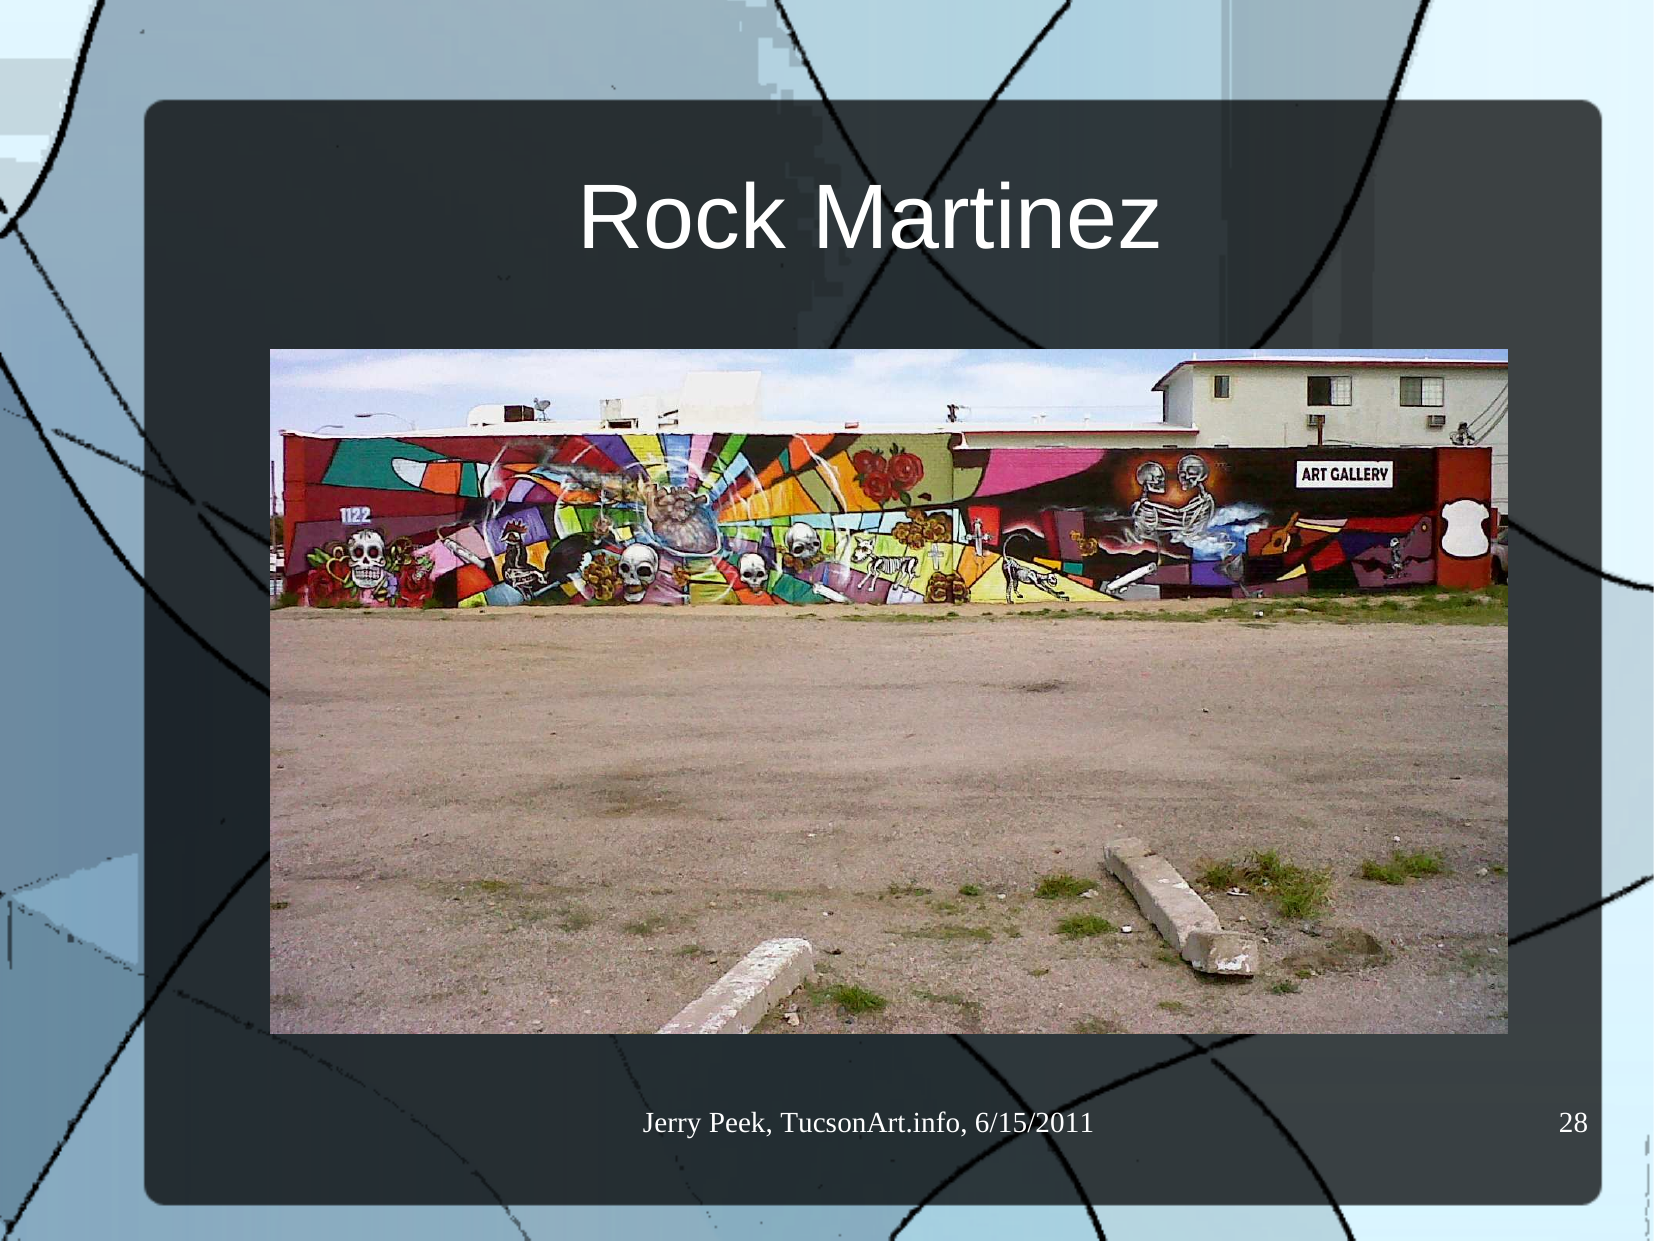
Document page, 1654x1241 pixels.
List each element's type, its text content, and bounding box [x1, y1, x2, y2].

picture [0, 0, 1654, 1241]
title Rock Martinez [159, 108, 1583, 325]
